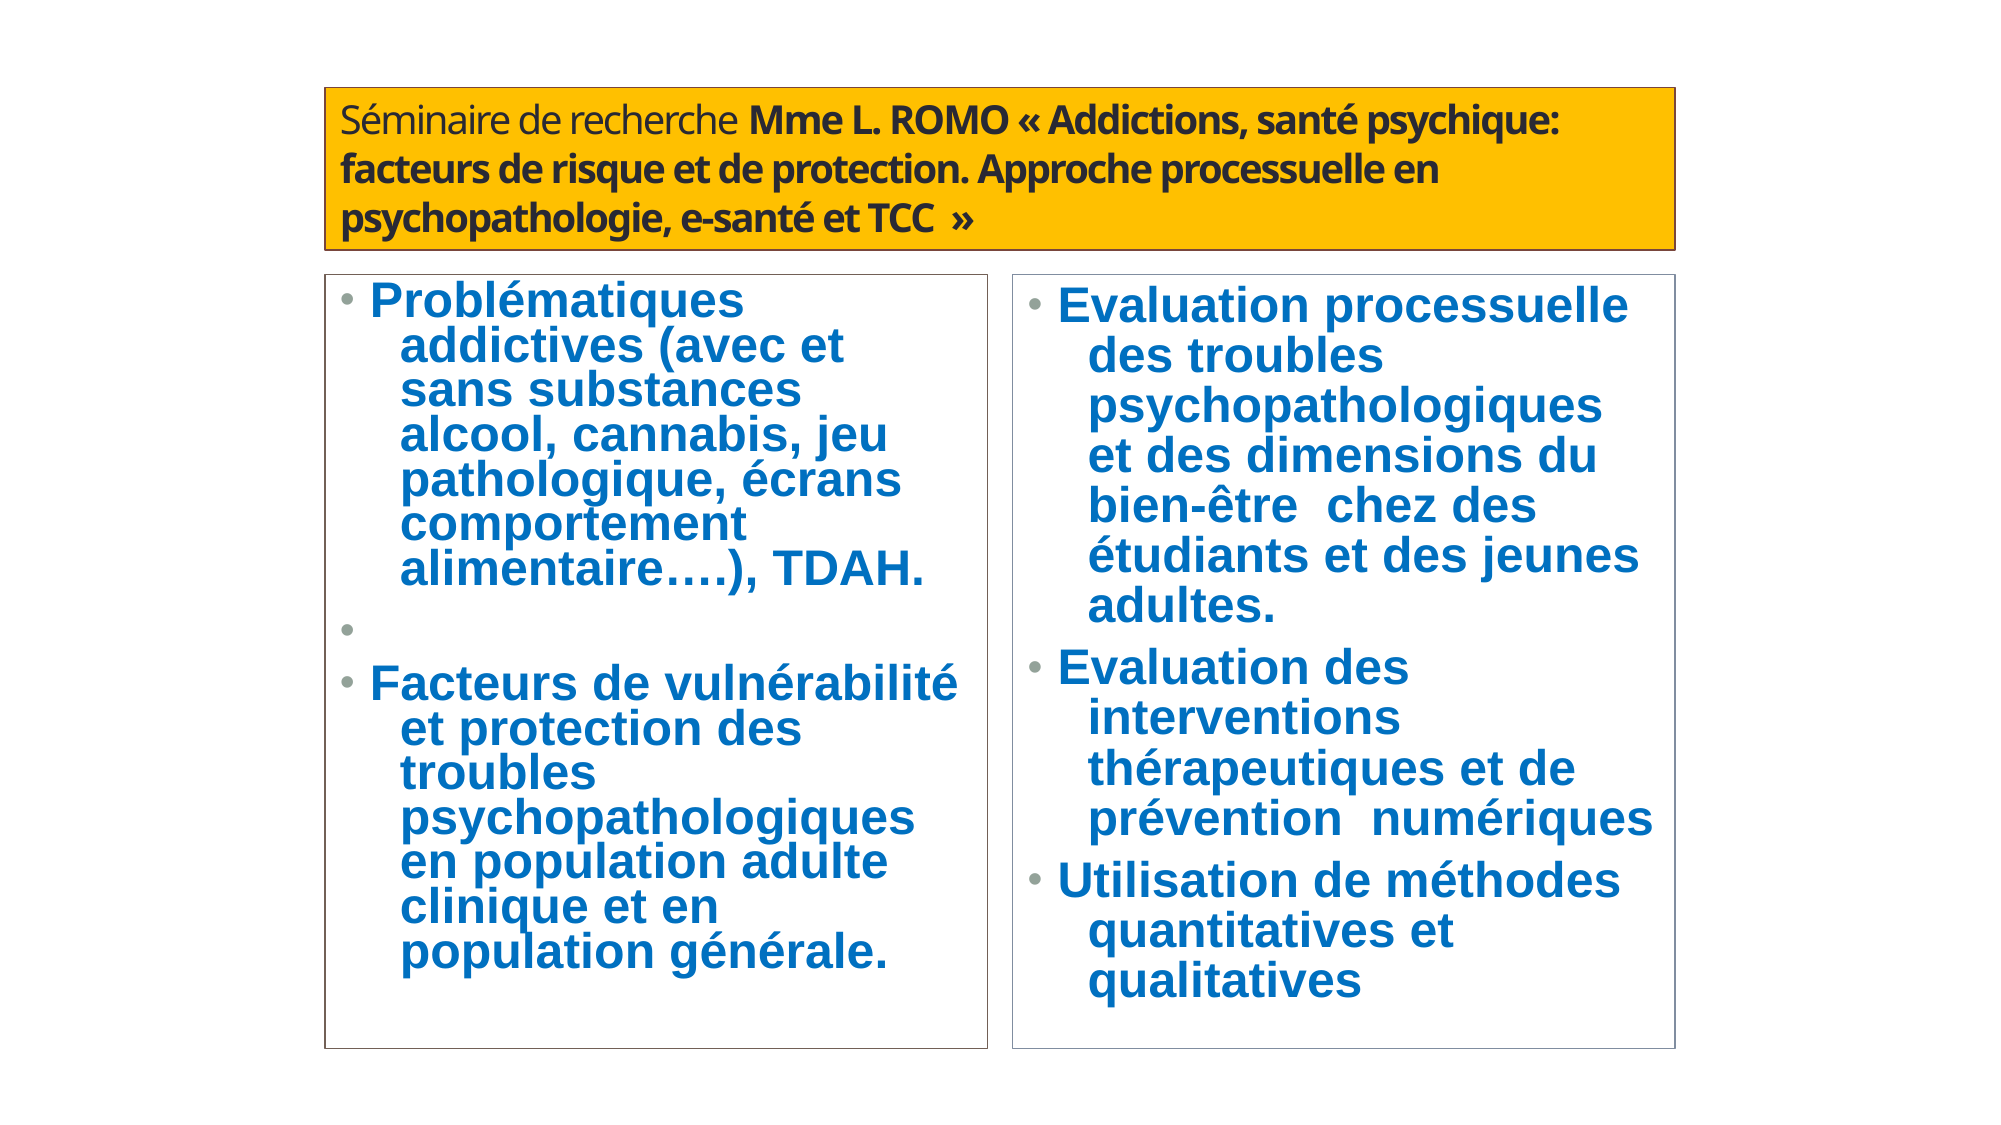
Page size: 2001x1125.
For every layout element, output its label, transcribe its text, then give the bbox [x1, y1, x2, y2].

text_box Problématiques addictives (avec et sans substances alcool, cannabis, jeu pathologique, écrans comportement alimentaire….), TDAH. Facteurs de vulnérabilité et protection des troubles psychopathologiques en population adulte clinique et en population générale. [324, 274, 988, 1049]
text_box Evaluation processuelle des troubles psychopathologiques et des dimensions du bien-être chez des étudiants et des jeunes adultes. Evaluation des interventions thérapeutiques et de prévention numériques Utilisation de méthodes quantitatives et qualitatives [1012, 274, 1675, 1049]
text_box Séminaire de recherche Mme L. ROMO « Addictions, santé psychique: facteurs de risque et de protection. Approche processuelle en psychopathologie, e-santé et TCC » [324, 87, 1675, 250]
